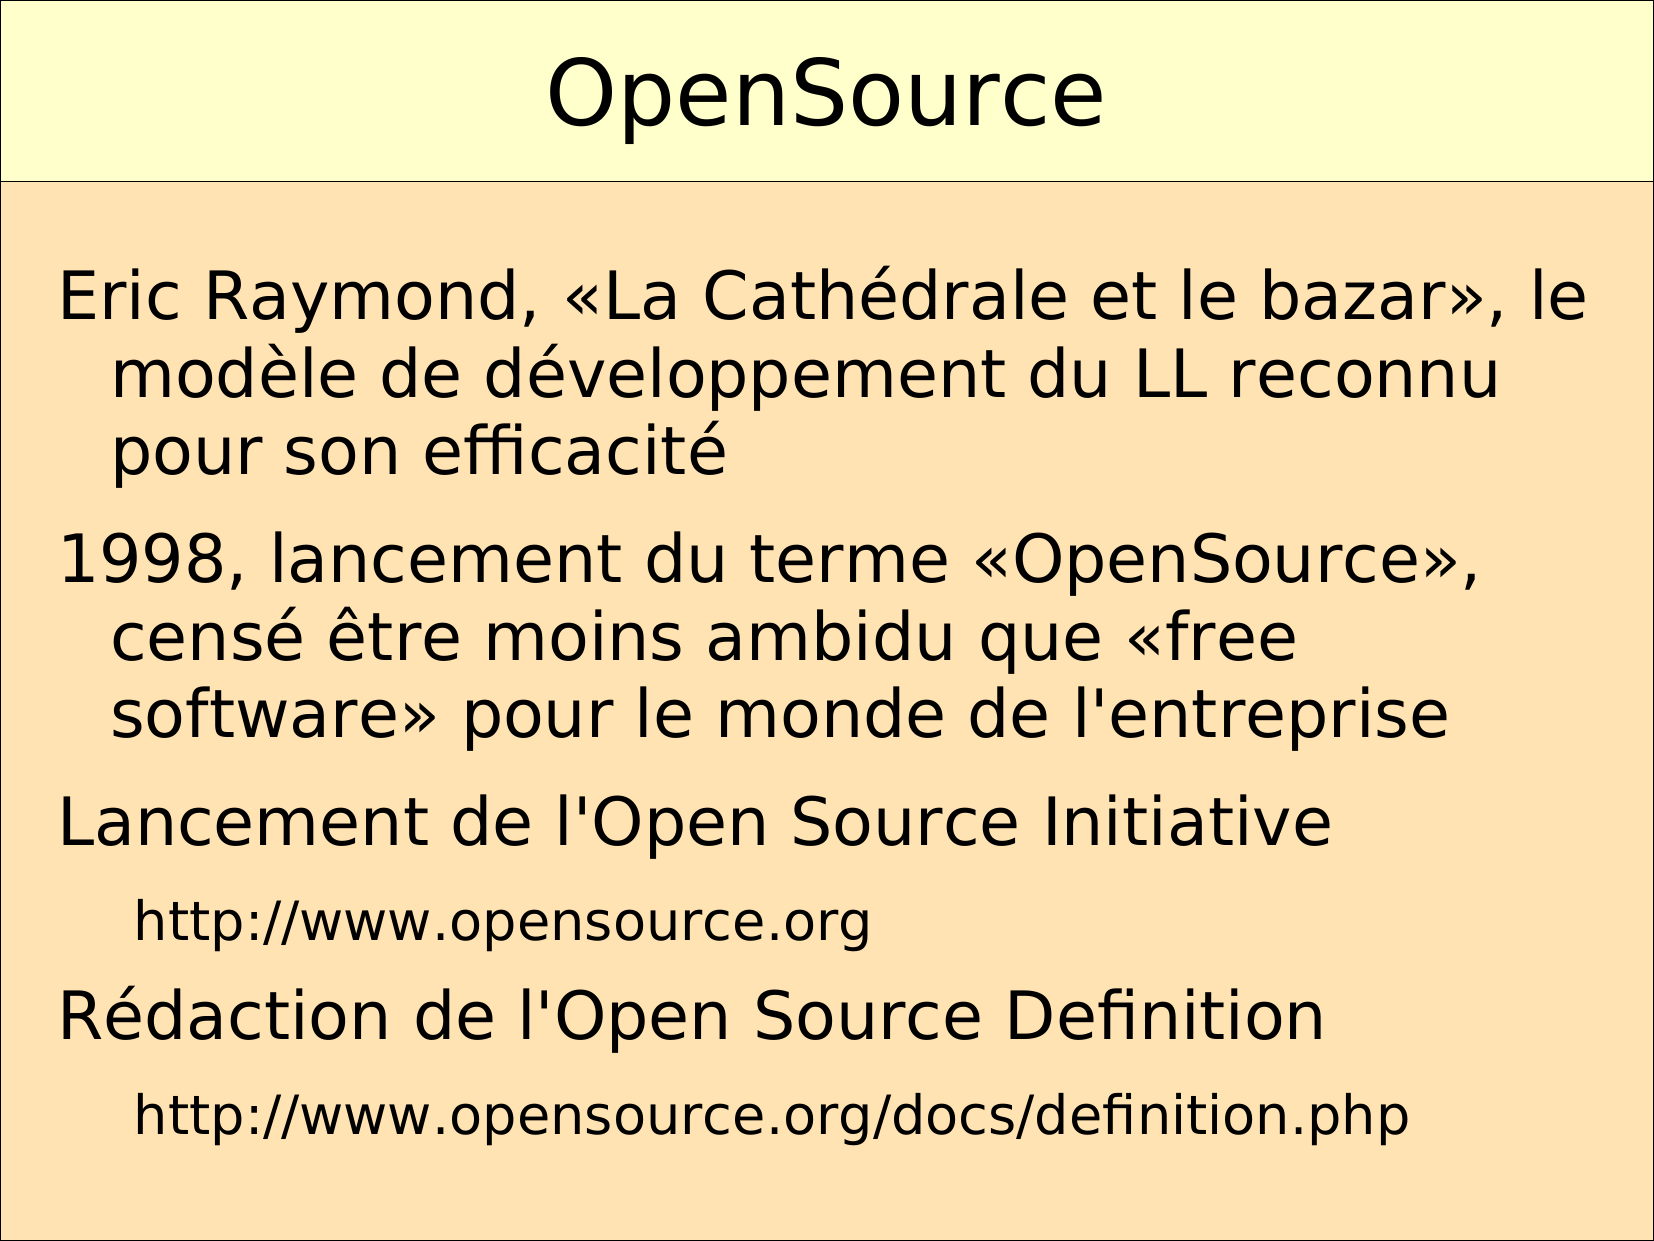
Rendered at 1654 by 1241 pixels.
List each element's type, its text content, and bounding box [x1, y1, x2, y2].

title OpenSource [0, 33, 1654, 154]
list Eric Raymond, «La Cathédrale et le bazar», le modèle de développement du LL reconnu pour son efficacité 1998, lancement du terme «OpenSource», censé être moins ambidu que «free software» pour le monde de l'entreprise Lancement de l'Open Source Initiative http://www.opensource.org Rédaction de l'Open Source Definition http://www.opensource.org/docs/definition.php [39, 257, 1592, 1148]
